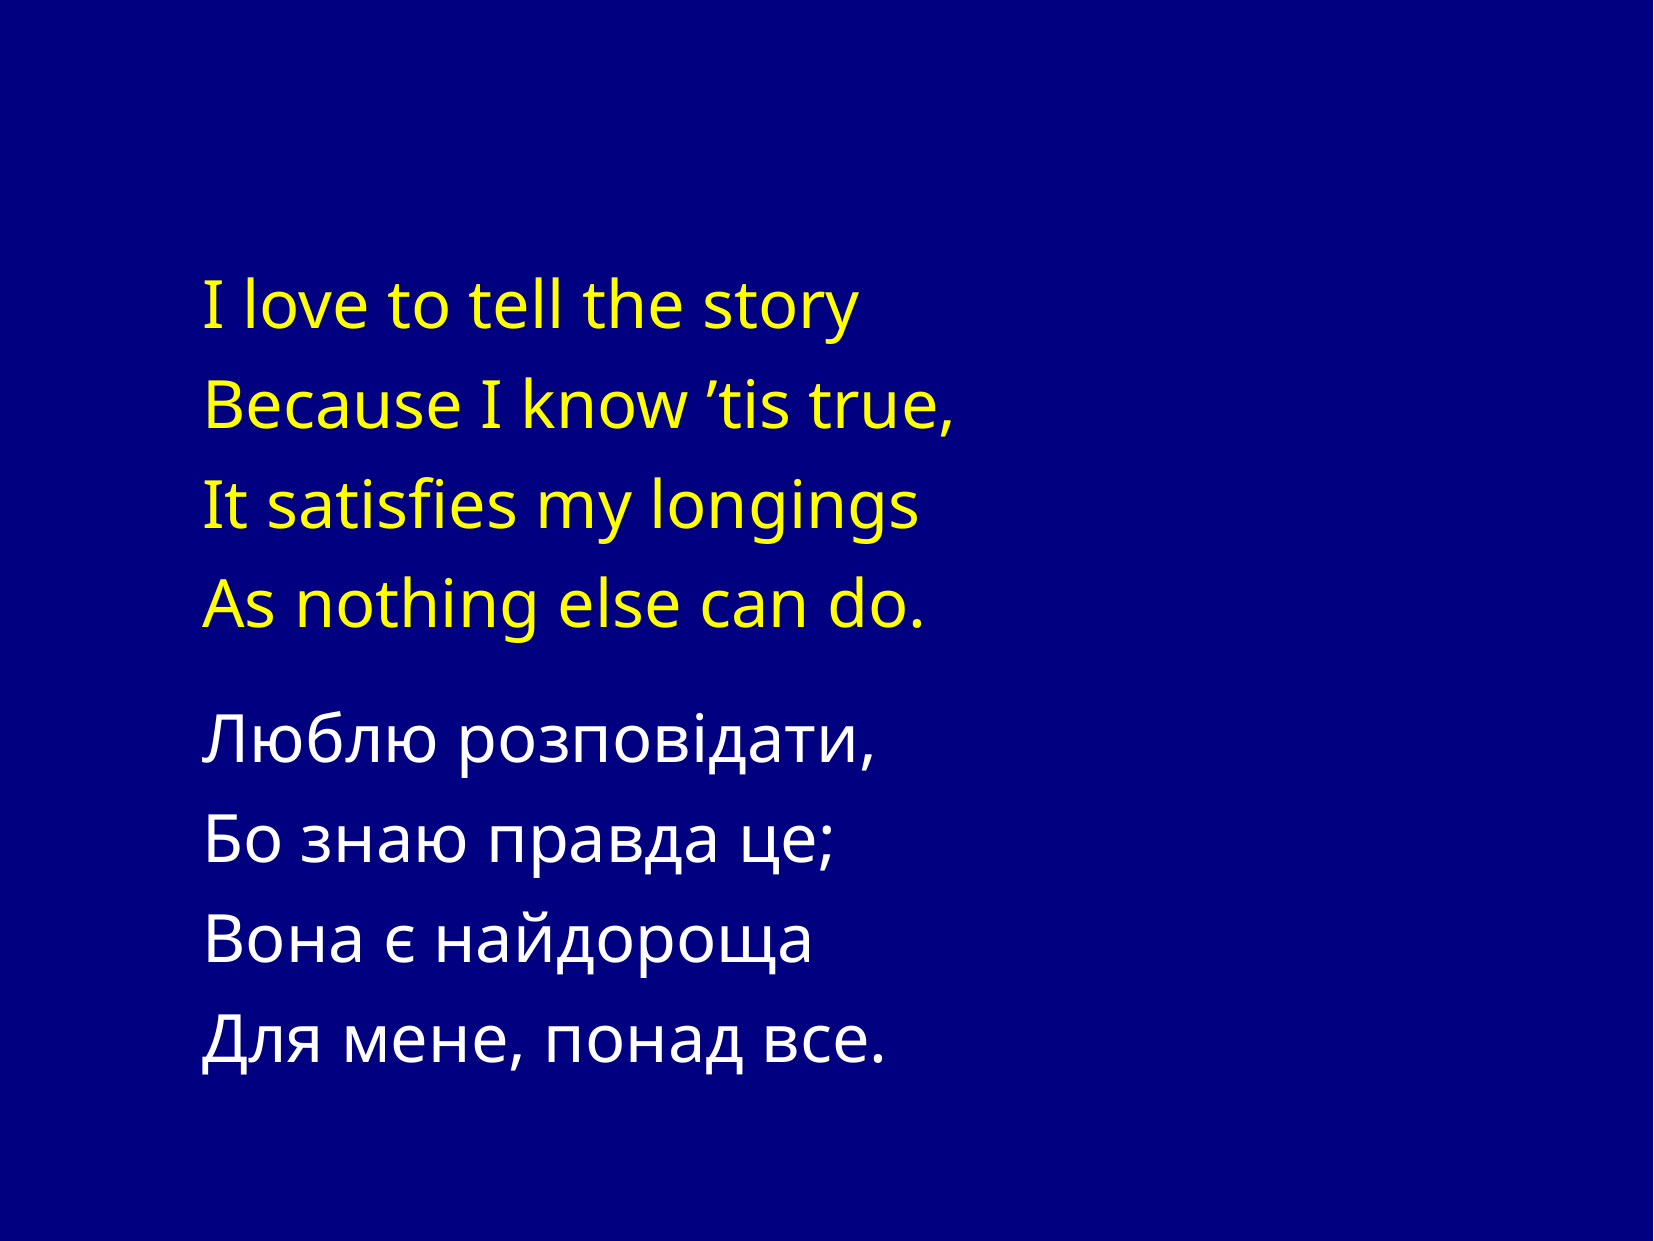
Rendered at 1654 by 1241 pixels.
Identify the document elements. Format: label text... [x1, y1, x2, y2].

text_box I love to tell the story Because I know ’tis true, It satisfies my longings As nothing else can do. [75, 150, 1576, 638]
text_box Люблю розповідати, Бо знаю правда це; Вона є найдороща Для мене, понад все. [75, 675, 1576, 1163]
